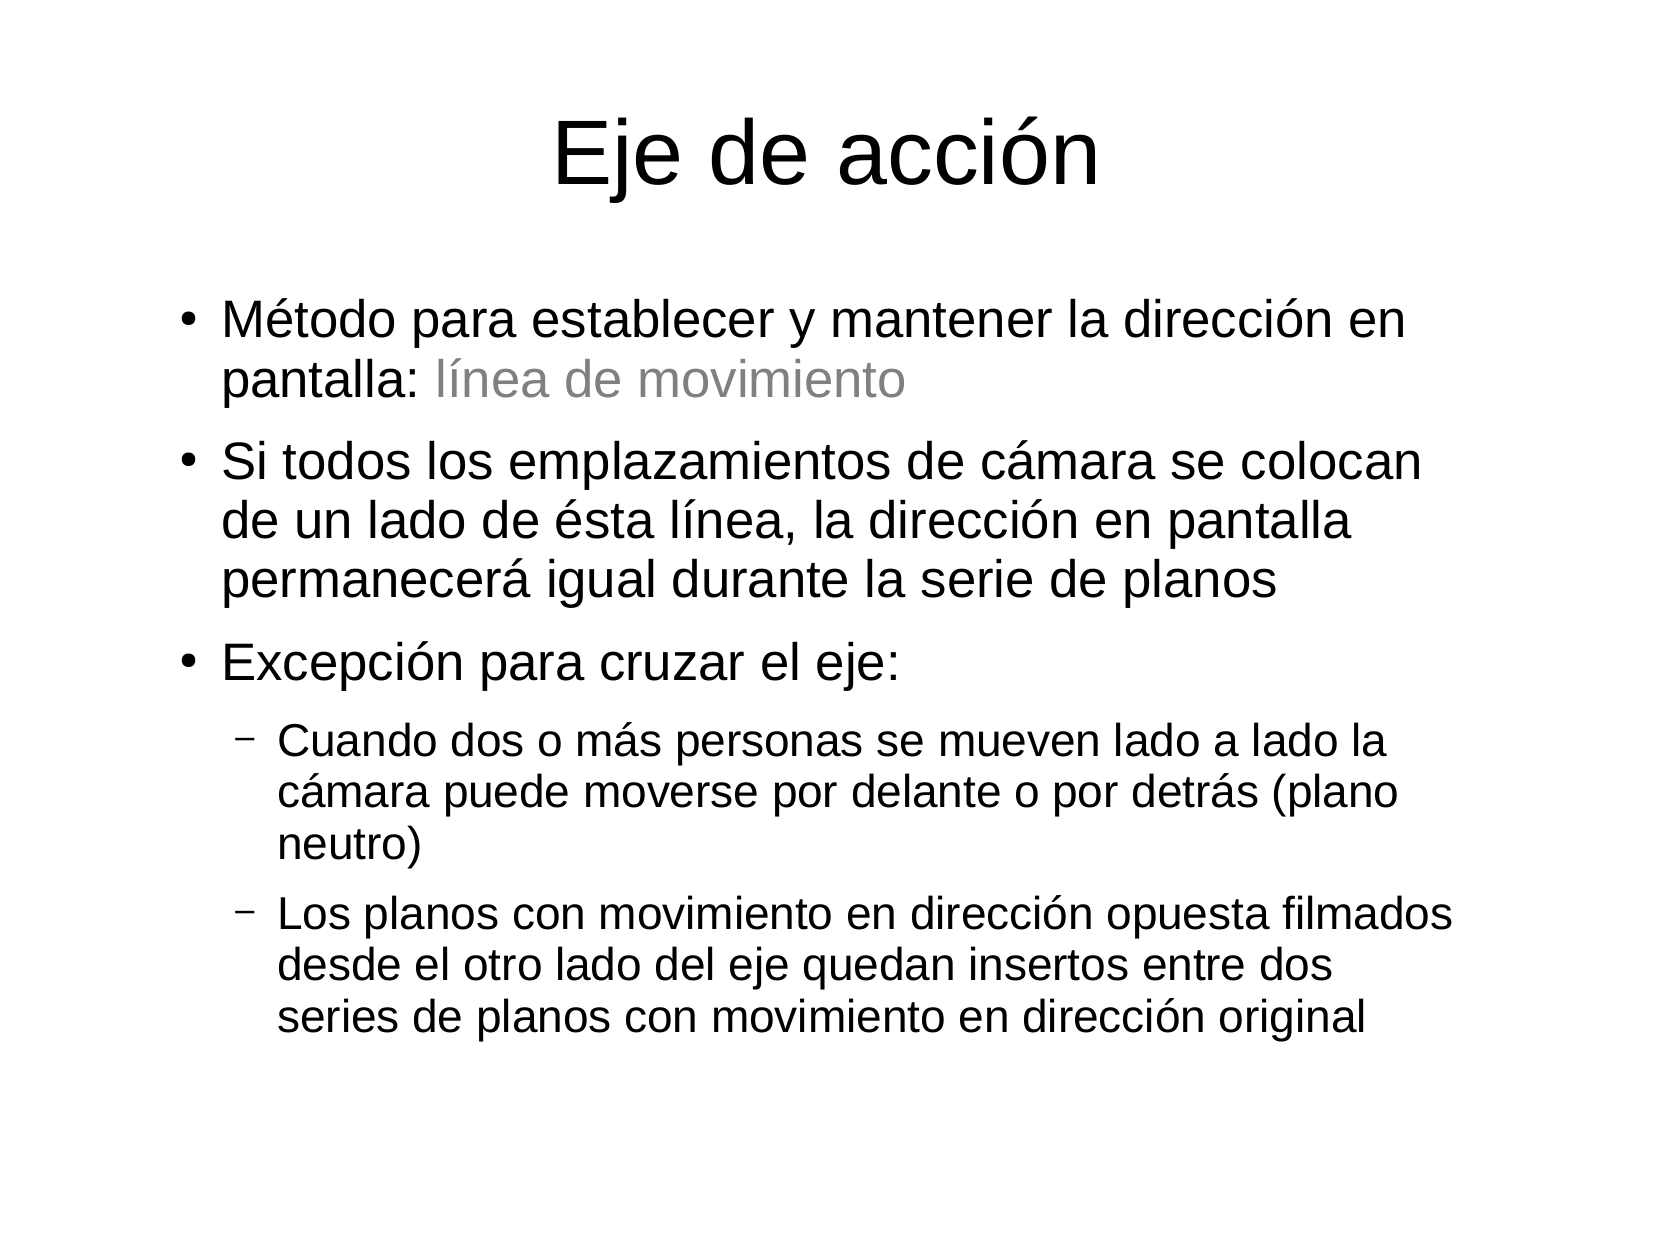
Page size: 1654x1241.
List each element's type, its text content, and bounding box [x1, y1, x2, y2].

list Método para establecer y mantener la dirección en pantalla: línea de movimiento Si todos los emplazamientos de cámara se colocan de un lado de ésta línea, la dirección en pantalla permanecerá igual durante la serie de planos Excepción para cruzar el eje: Cuando dos o más personas se mueven lado a lado la cámara puede moverse por delante o por detrás (plano neutro) Los planos con movimiento en dirección opuesta filmados desde el otro lado del eje quedan insertos entre dos series de planos con movimiento en dirección original [165, 290, 1465, 1111]
title Eje de acción [82, 49, 1571, 257]
